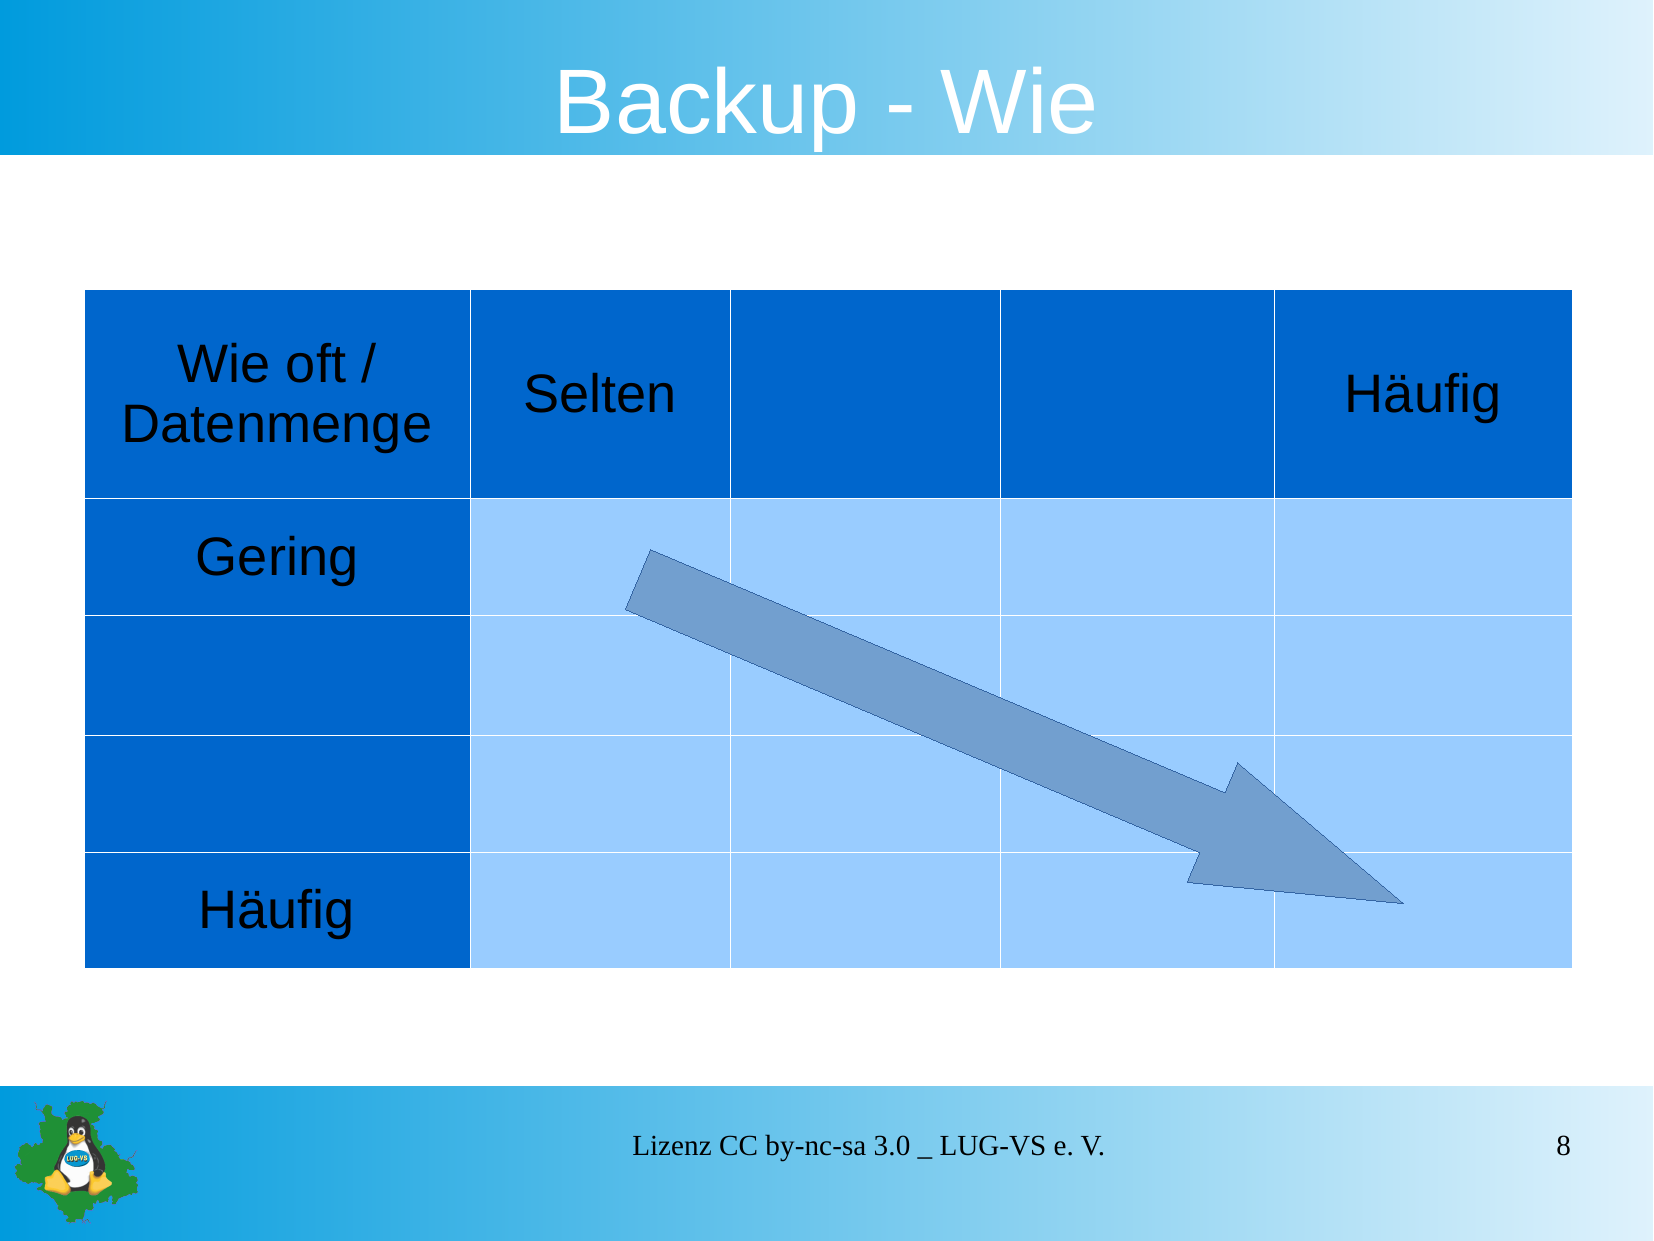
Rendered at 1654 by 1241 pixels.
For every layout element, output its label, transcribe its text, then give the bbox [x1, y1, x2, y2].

table_cell [1001, 499, 1274, 615]
table_cell [731, 736, 1000, 852]
text_box [625, 549, 1404, 904]
table_cell [731, 655, 919, 735]
table_cell [85, 616, 470, 735]
table_cell Gering [85, 499, 470, 615]
table_cell Häufig [85, 853, 470, 968]
table_header Häufig [1275, 290, 1572, 498]
table_header [731, 290, 1000, 498]
table_cell [1001, 616, 1274, 735]
table_cell [471, 853, 730, 968]
table_header Selten [471, 290, 730, 498]
table_cell [1275, 736, 1572, 852]
table_cell [471, 616, 730, 735]
picture [16, 1086, 142, 1241]
table_cell [1275, 616, 1572, 735]
table_cell [1001, 769, 1196, 852]
table_header [1001, 290, 1274, 498]
table_cell [1001, 853, 1274, 968]
table_cell [1094, 736, 1274, 792]
table_cell [731, 853, 1000, 968]
table_cell [1275, 853, 1572, 968]
table_cell [1275, 499, 1572, 615]
table_cell [731, 499, 1000, 615]
table_cell [810, 616, 1000, 697]
table_cell [85, 736, 470, 852]
title Backup - Wie [82, 49, 1571, 155]
table_cell [471, 736, 730, 852]
table_cell [471, 499, 730, 615]
table_header Wie oft / Datenmenge [85, 290, 470, 498]
